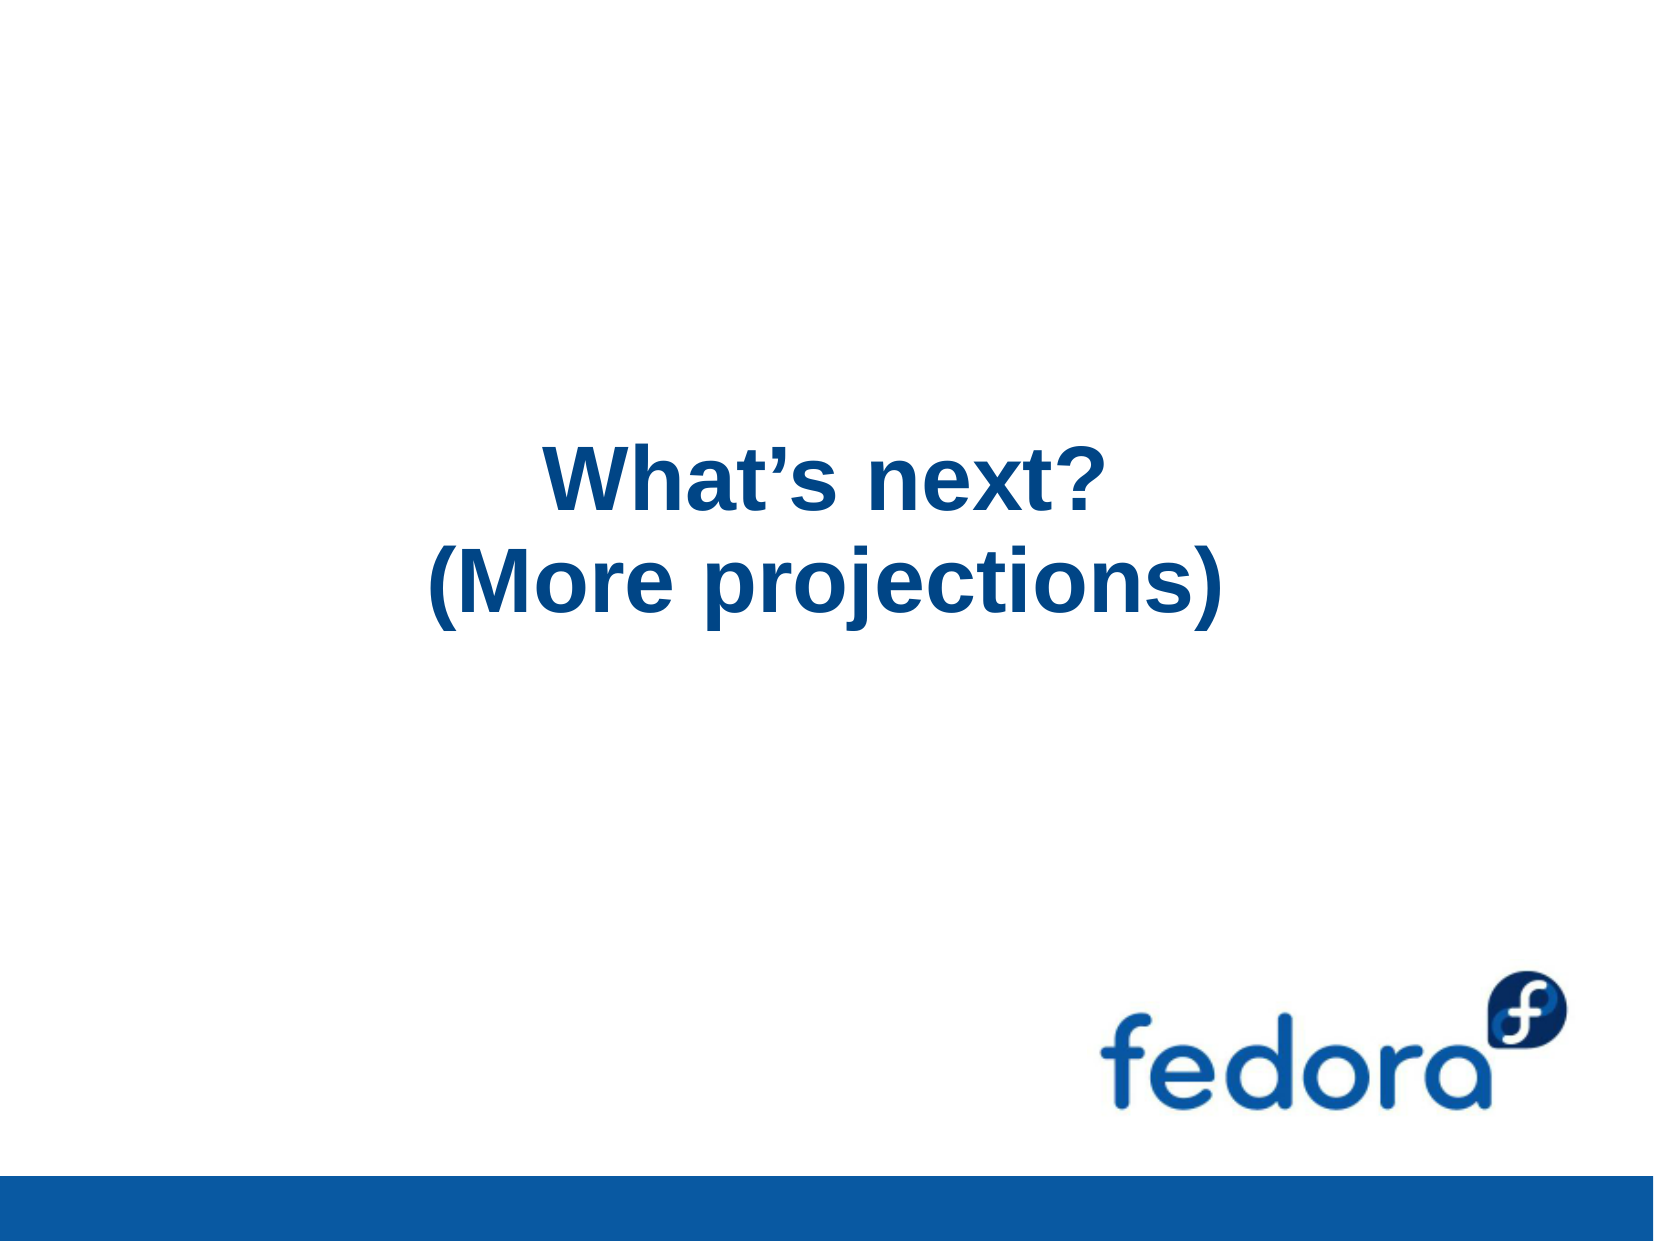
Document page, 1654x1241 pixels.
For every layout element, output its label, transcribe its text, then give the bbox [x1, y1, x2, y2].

subtitle What’s next? (More projections) [82, 56, 1571, 1102]
picture [1087, 959, 1576, 1125]
picture [0, 1176, 1654, 1241]
